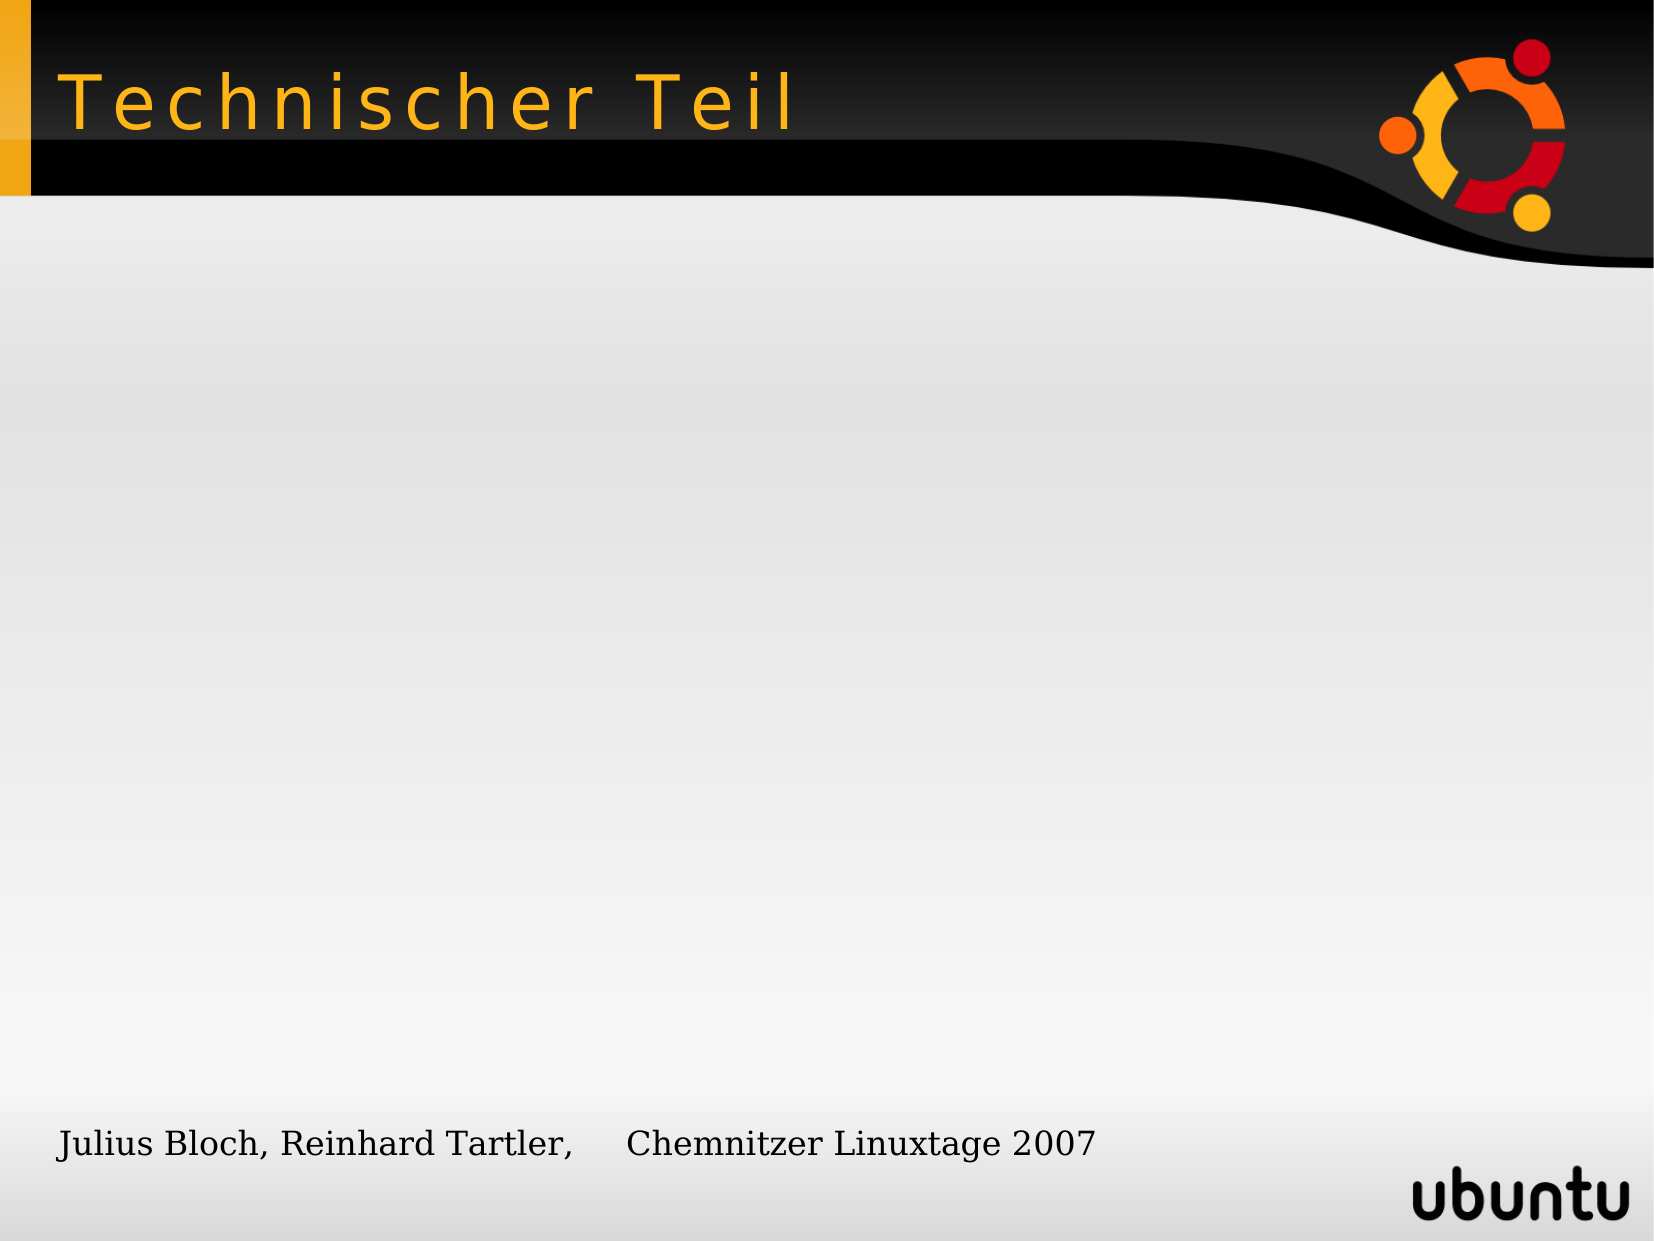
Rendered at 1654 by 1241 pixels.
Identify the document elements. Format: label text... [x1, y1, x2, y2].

picture [0, 0, 1654, 1241]
title Technischer Teil [59, 29, 1270, 178]
